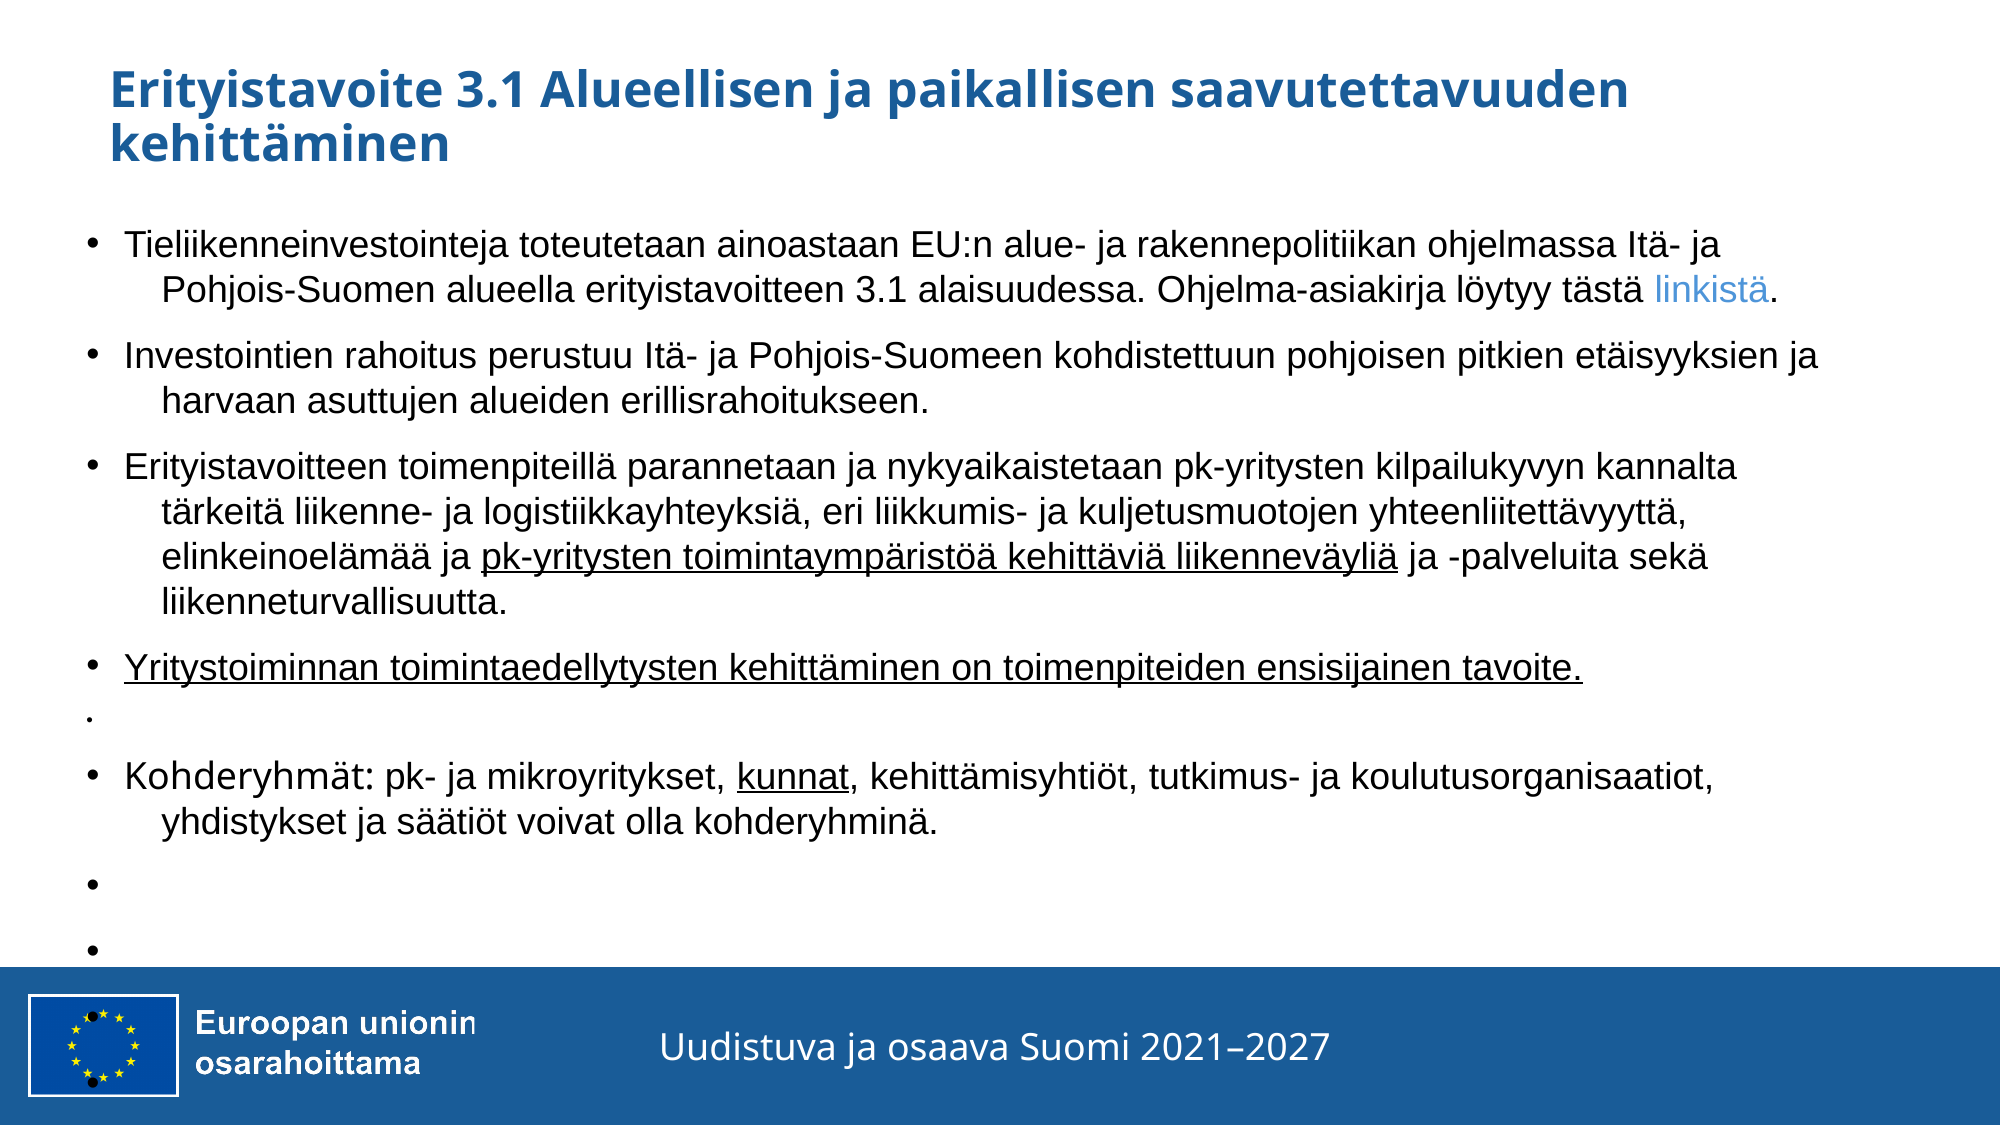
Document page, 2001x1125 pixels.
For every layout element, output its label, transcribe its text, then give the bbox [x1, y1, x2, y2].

title Erityistavoite 3.1 Alueellisen ja paikallisen saavutettavuuden kehittäminen [109, 54, 1874, 173]
list Tieliikenneinvestointeja toteutetaan ainoastaan EU:n alue- ja rakennepolitiikan ohjelmassa Itä- ja Pohjois-Suomen alueella erityistavoitteen 3.1 alaisuudessa. Ohjelma-asiakirja löytyy tästä linkistä. Investointien rahoitus perustuu Itä- ja Pohjois-Suomeen kohdistettuun pohjoisen pitkien etäisyyksien ja harvaan asuttujen alueiden erillisrahoitukseen. Erityistavoitteen toimenpiteillä parannetaan ja nykyaikaistetaan pk-yritysten kilpailukyvyn kannalta tärkeitä liikenne- ja logistiikkayhteyksiä, eri liikkumis- ja kuljetusmuotojen yhteenliitettävyyttä, elinkeinoelämää ja pk-yritysten toimintaympäristöä kehittäviä liikenneväyliä ja -palveluita sekä liikenneturvallisuutta. Yritystoiminnan toimintaedellytysten kehittäminen on toimenpiteiden ensisijainen tavoite. Kohderyhmät: pk- ja mikroyritykset, kunnat, kehittämisyhtiöt, tutkimus- ja koulutusorganisaatiot, yhdistykset ja säätiöt voivat olla kohderyhminä. [86, 219, 1855, 882]
